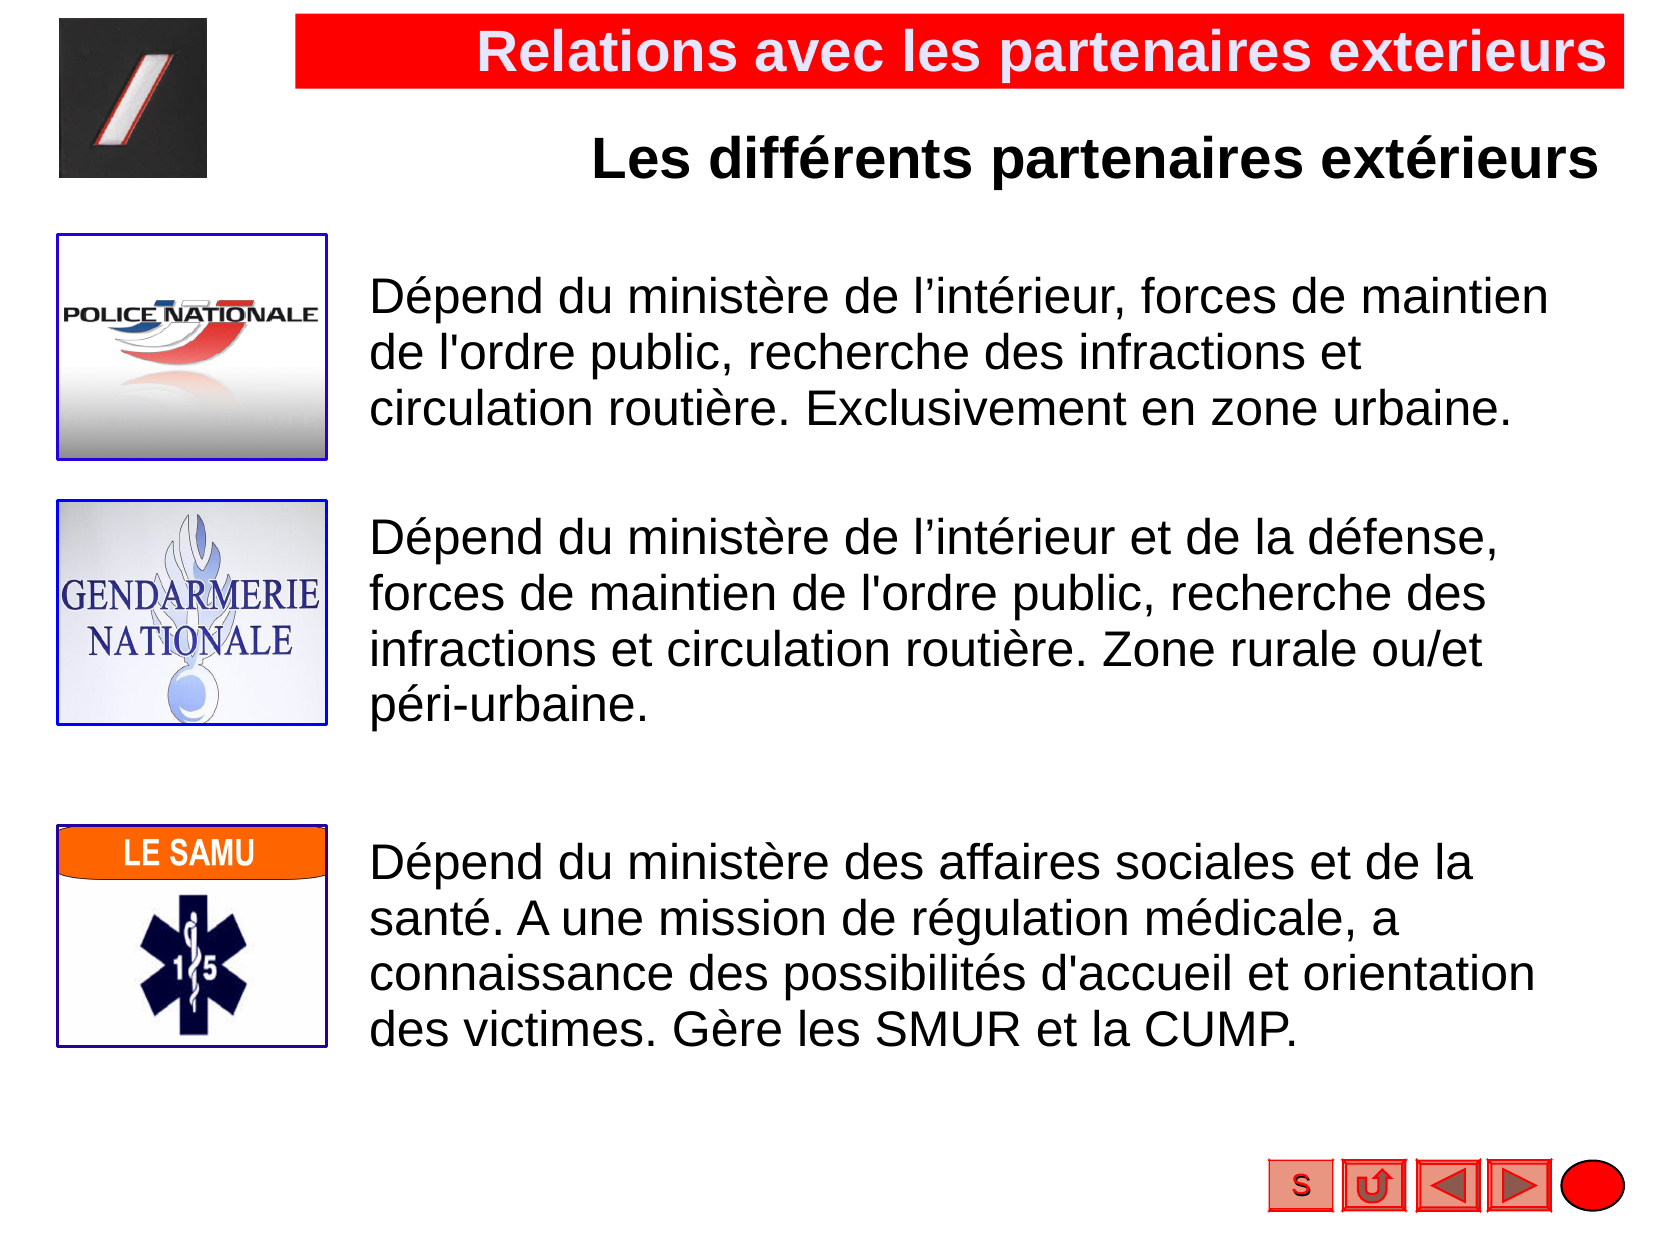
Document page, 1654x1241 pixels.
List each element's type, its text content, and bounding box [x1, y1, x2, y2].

picture [59, 501, 325, 724]
picture [59, 236, 325, 458]
text_box Les différents partenaires extérieurs [576, 118, 1617, 199]
text_box Dépend du ministère de l’intérieur et de la défense, forces de maintien de l'ordre public, recherche des infractions et circulation routière. Zone rurale ou/et péri-urbaine. [354, 501, 1595, 740]
picture [59, 18, 207, 178]
text_box Dépend du ministère des affaires sociales et de la santé. A une mission de régulation médicale, a connaissance des possibilités d'accueil et orientation des victimes. Gère les SMUR et la CUMP. [354, 826, 1595, 1065]
picture [59, 826, 325, 1046]
text_box Dépend du ministère de l’intérieur, forces de maintien de l'ordre public, recherche des infractions et circulation routière. Exclusivement en zone urbaine. [354, 260, 1595, 443]
text_box Relations avec les partenaires exterieurs [295, 13, 1625, 89]
text_box [1561, 1160, 1625, 1211]
list [189, 400, 1465, 576]
